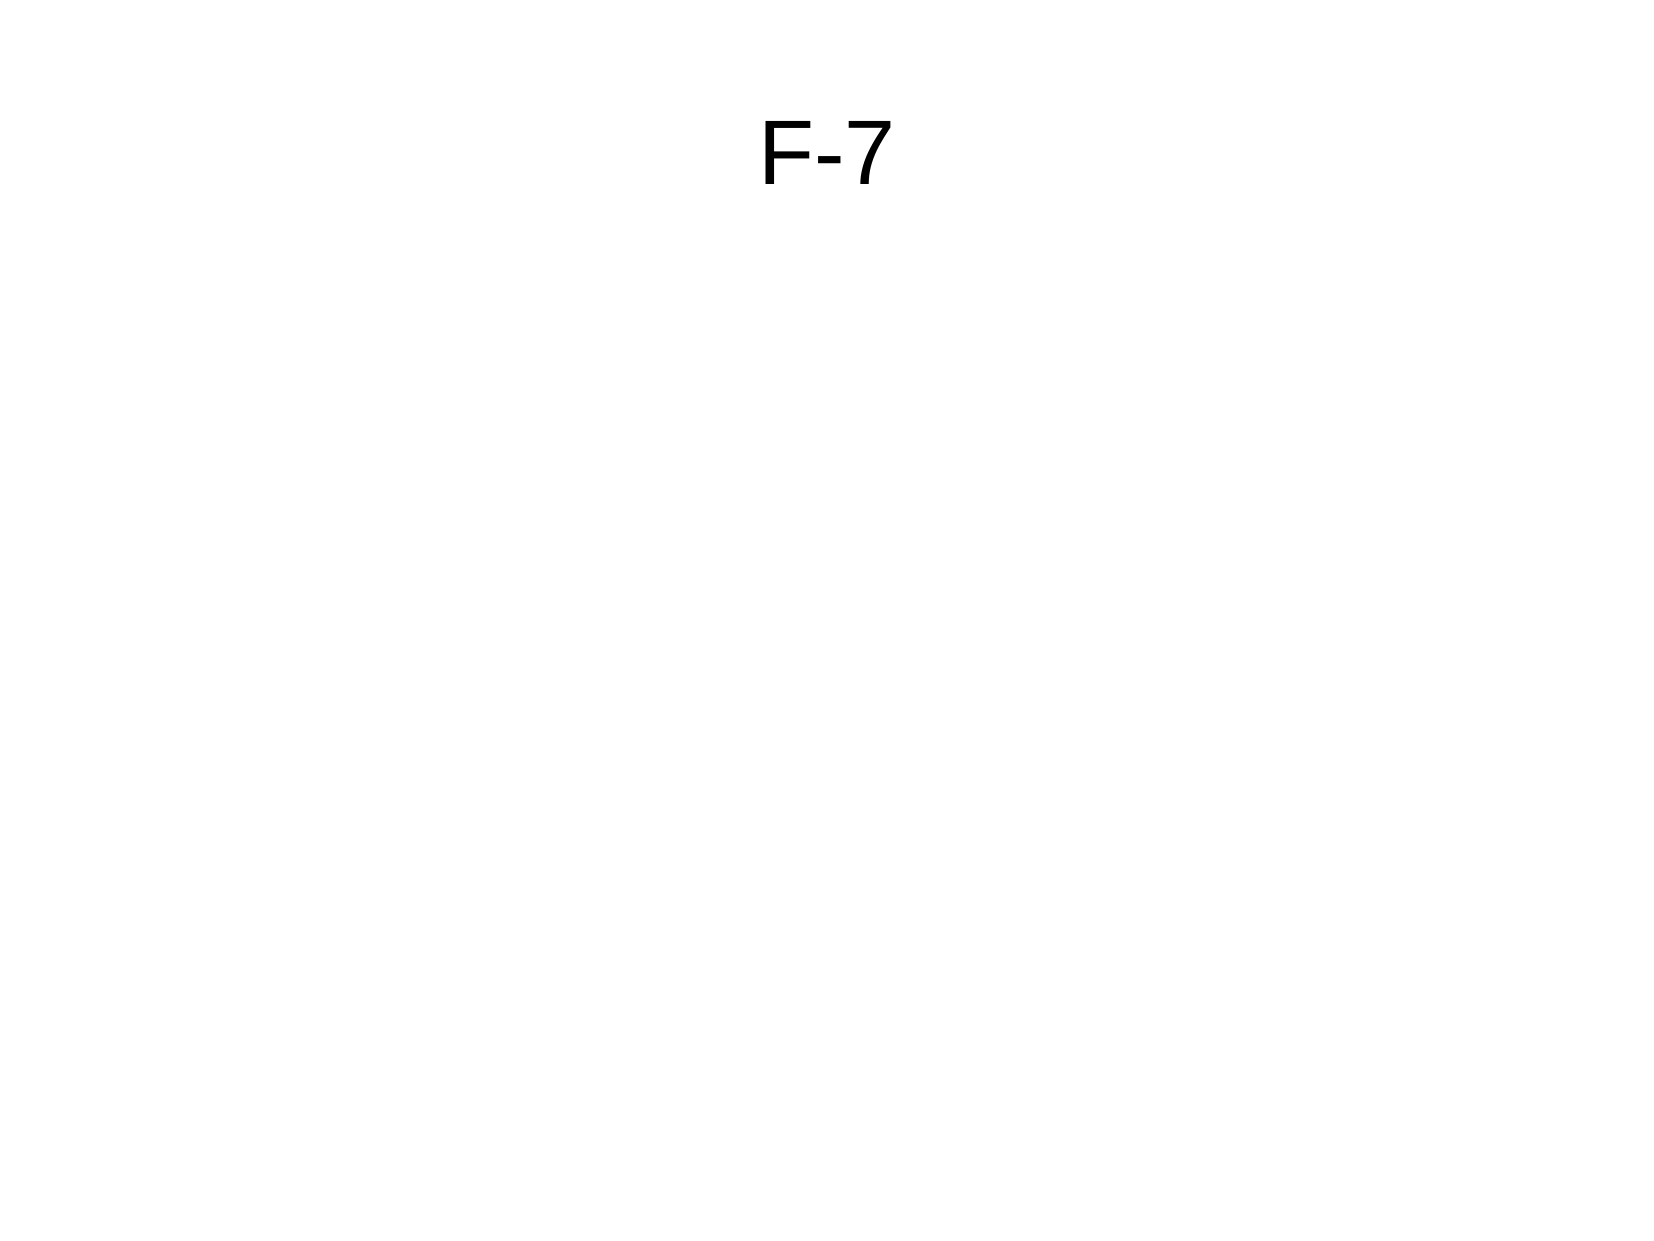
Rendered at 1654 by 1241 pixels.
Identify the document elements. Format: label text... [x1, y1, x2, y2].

title F-7 [82, 49, 1571, 257]
